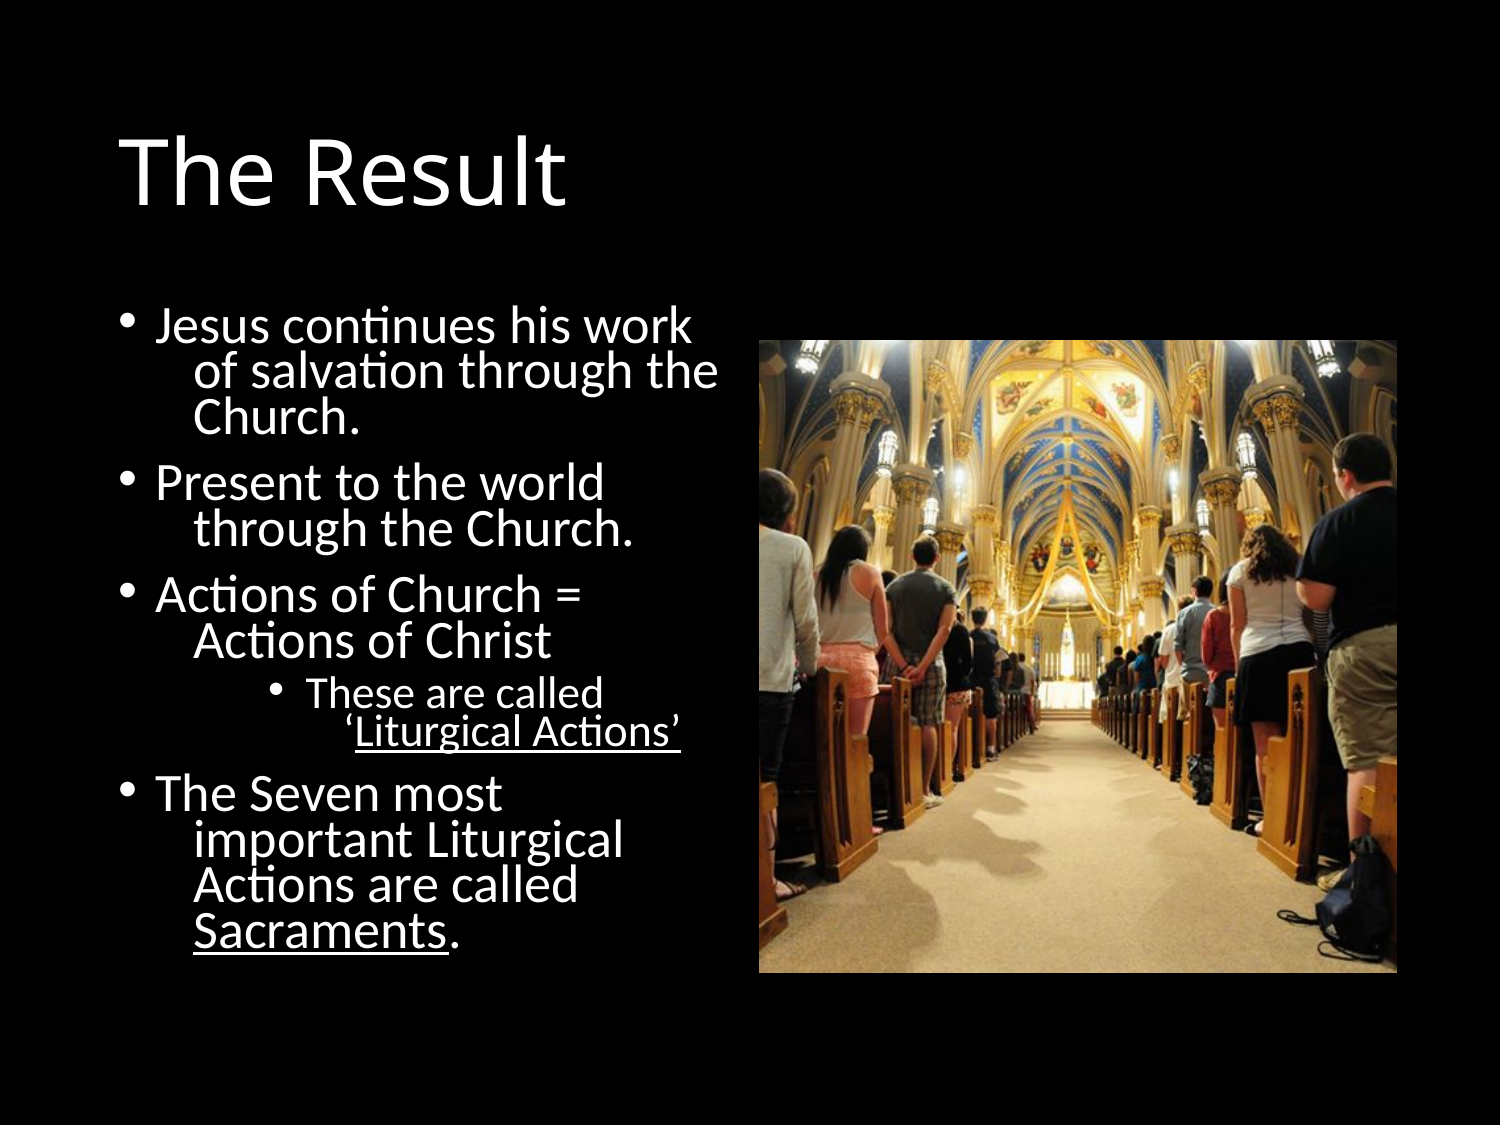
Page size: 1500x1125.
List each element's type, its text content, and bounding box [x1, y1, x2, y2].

title The Result [103, 59, 1397, 278]
picture [759, 340, 1397, 973]
list Jesus continues his work of salvation through the Church. Present to the world through the Church. Actions of Church = Actions of Christ These are called ‘Liturgical Actions’ The Seven most important Liturgical Actions are called Sacraments. [103, 299, 741, 1014]
